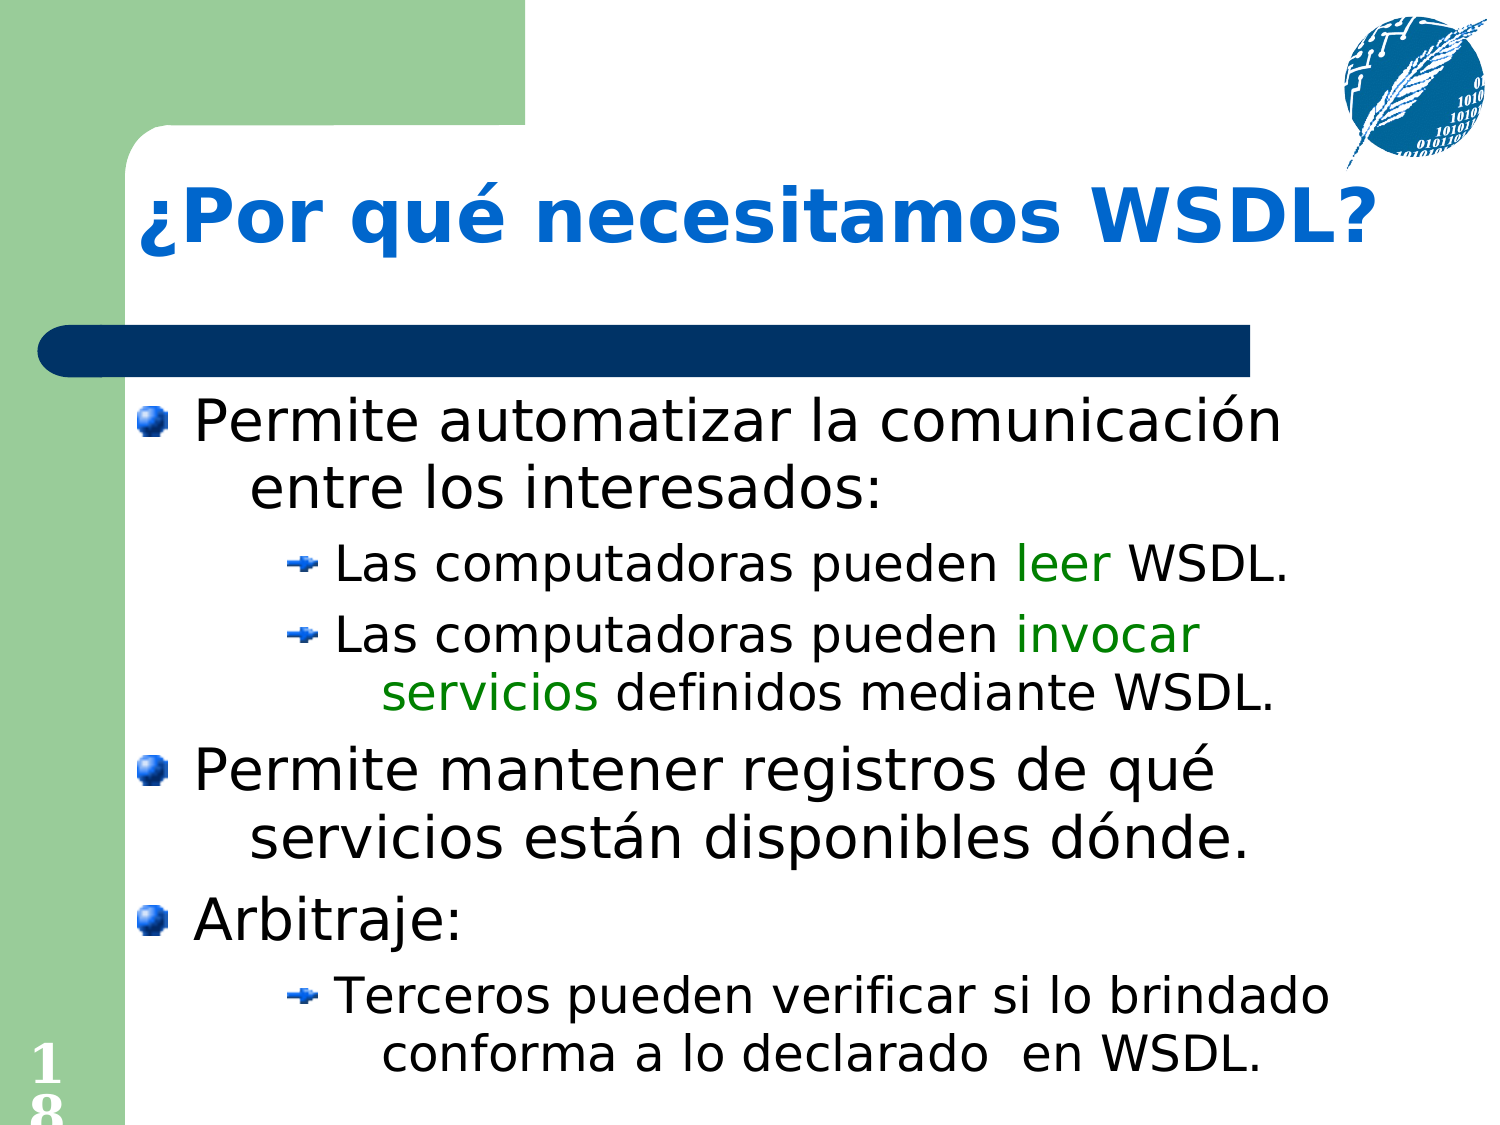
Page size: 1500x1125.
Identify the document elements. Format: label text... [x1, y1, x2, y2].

picture [1427, 138, 1431, 148]
picture [1341, 15, 1487, 172]
picture [1433, 139, 1440, 147]
title ¿Por qué necesitamos WSDL? [136, 136, 1413, 301]
list Permite automatizar la comunicación entre los interesados: Las computadoras pueden leer WSDL. Las computadoras pueden invocar servicios definidos mediante WSDL. Permite mantener registros de qué servicios están disponibles dónde. Arbitraje: Terceros pueden verificar si lo brindado conforma a lo declarado en WSDL. [137, 387, 1400, 1084]
picture [1436, 127, 1450, 136]
picture [1416, 140, 1425, 149]
